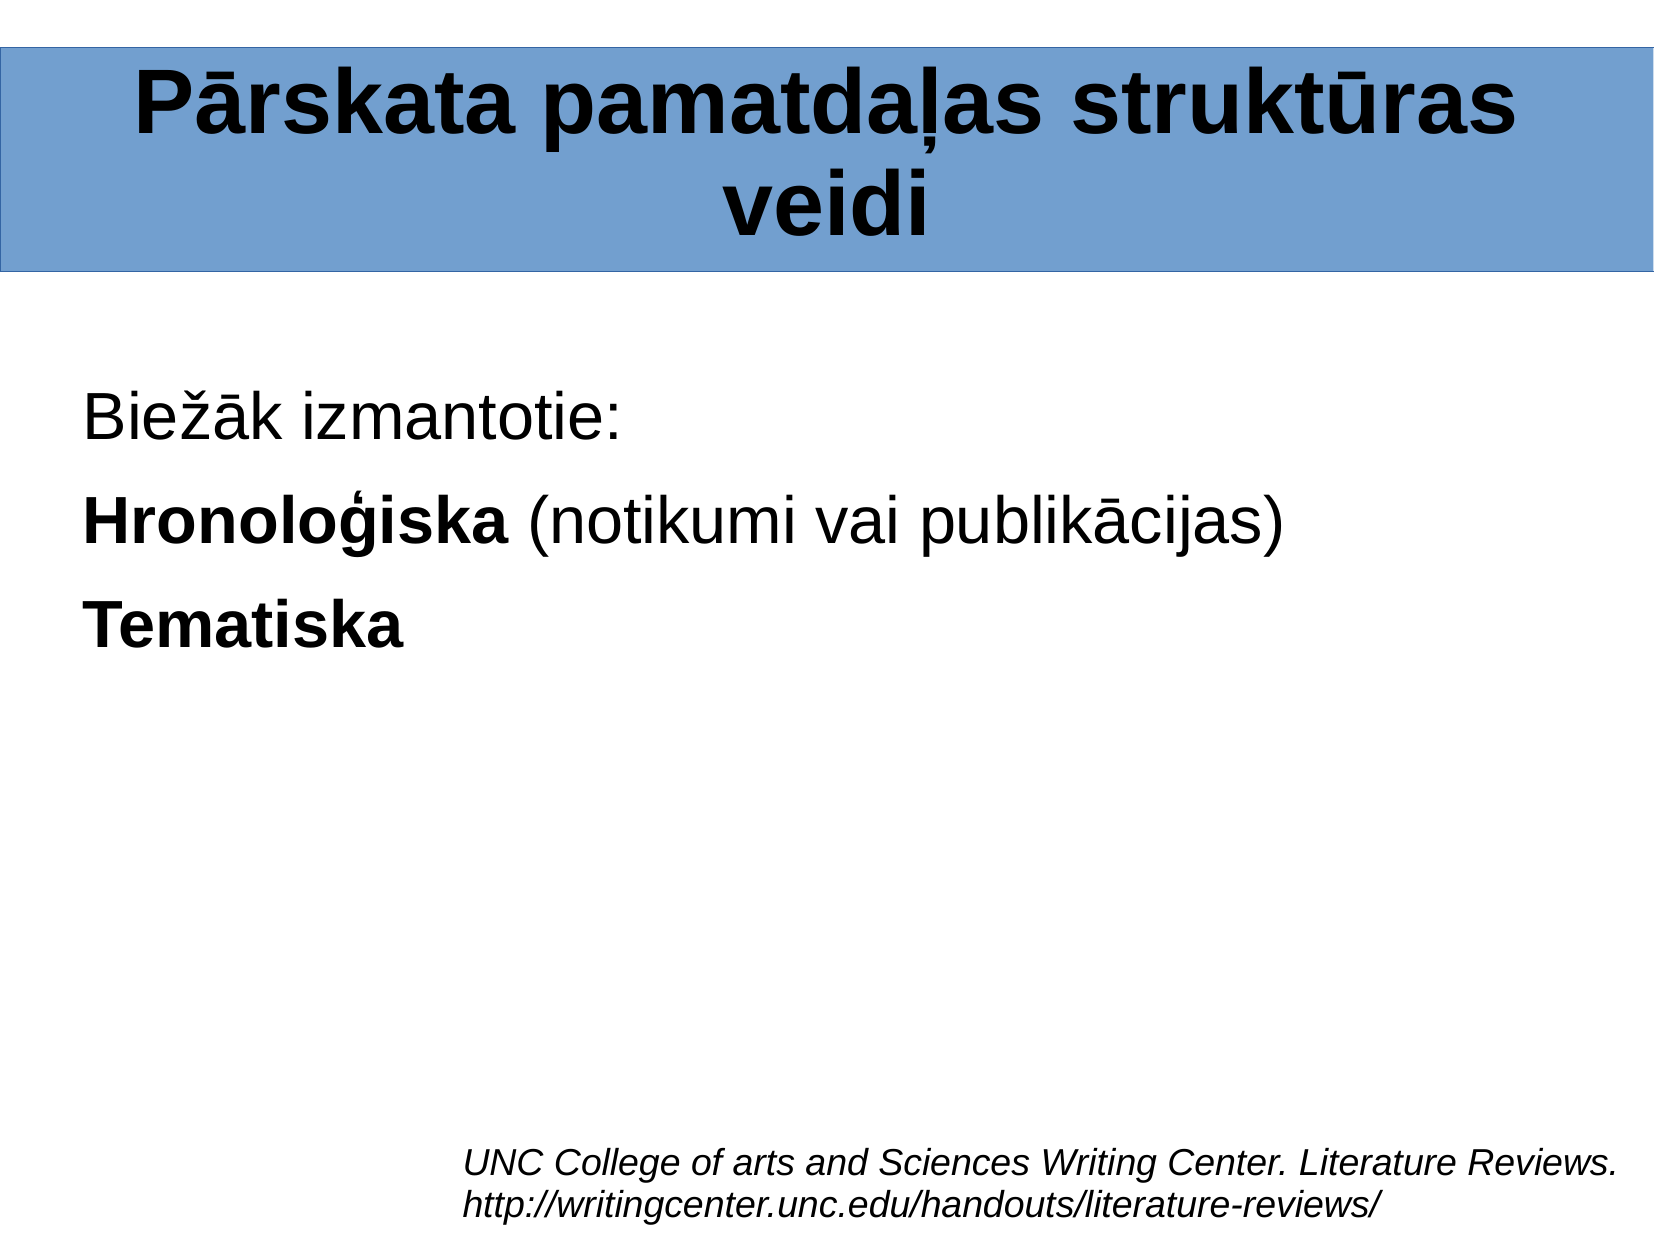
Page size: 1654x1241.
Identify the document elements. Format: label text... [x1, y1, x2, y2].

title Pārskata pamatdaļas struktūras veidi [82, 49, 1571, 257]
text_box [0, 47, 1654, 272]
text_box UNC College of arts and Sciences Writing Center. Literature Reviews. http://writingcenter.unc.edu/handouts/literature-reviews/ [447, 1133, 1646, 1233]
list Biežāk izmantotie: Hronoloģiska (notikumi vai publikācijas) Tematiska [82, 378, 1619, 1099]
